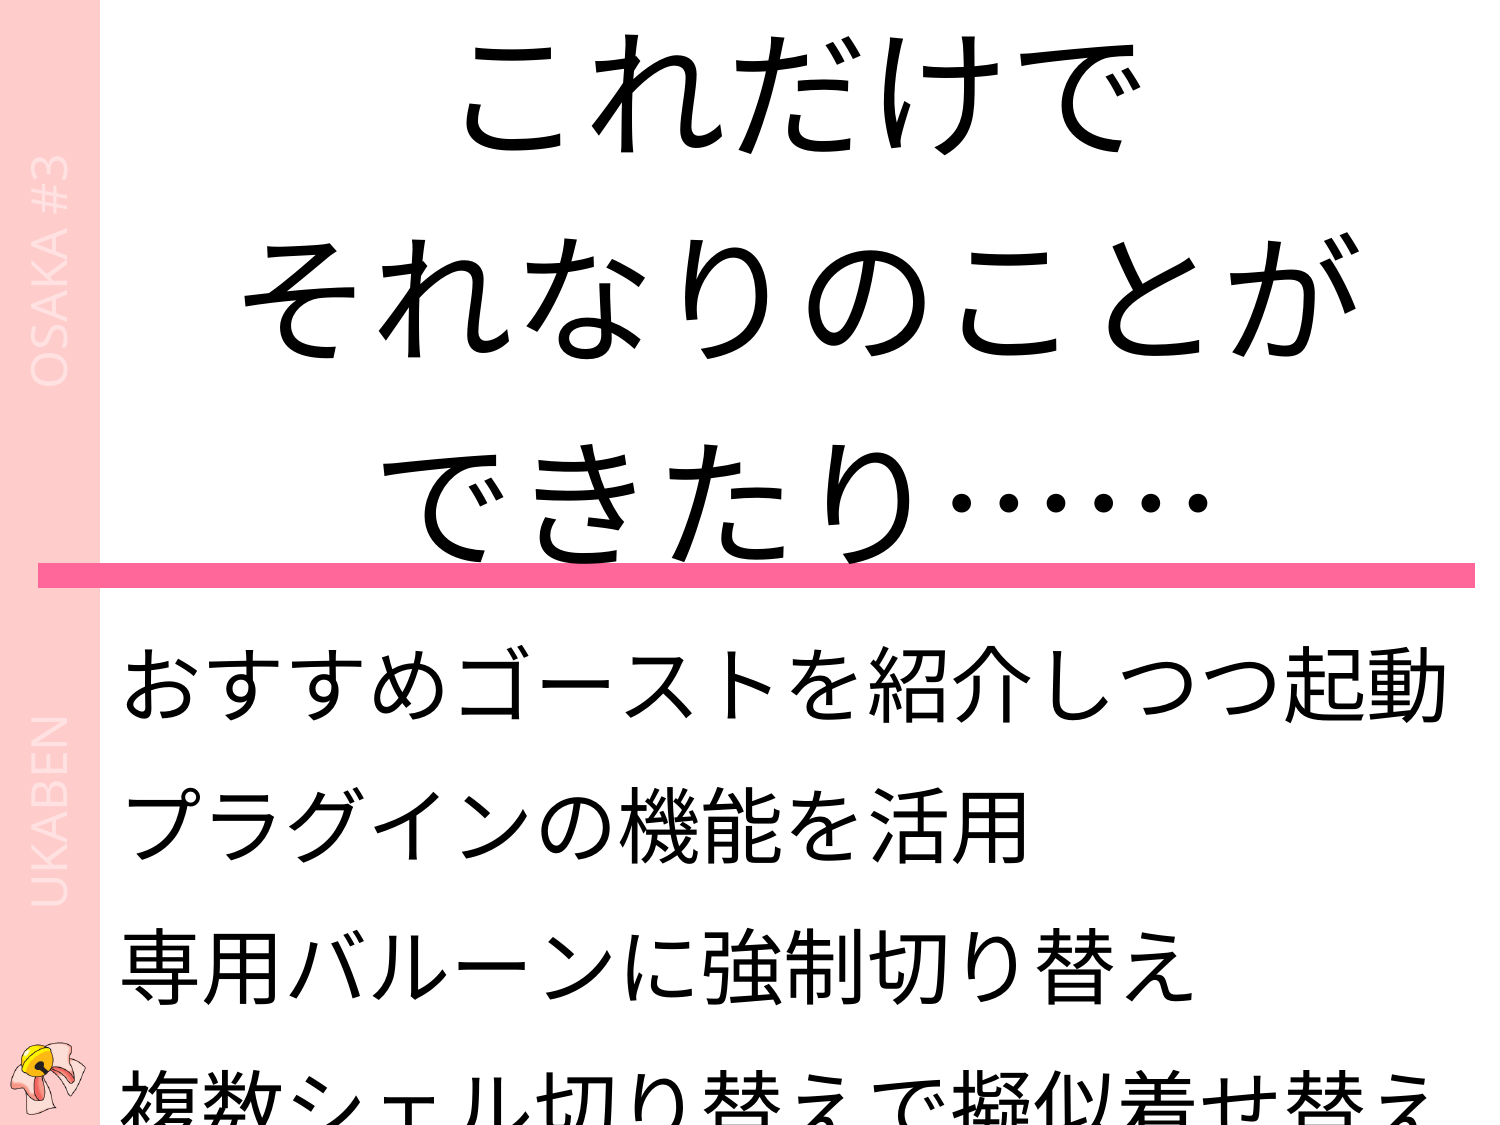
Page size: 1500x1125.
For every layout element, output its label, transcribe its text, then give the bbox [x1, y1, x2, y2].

title これだけで それなりのことが できたり…… [118, 50, 1477, 532]
picture [10, 1042, 86, 1115]
list おすすめゴーストを紹介しつつ起動 プラグインの機能を活用 専用バルーンに強制切り替え 複数シェル切り替えで擬似着せ替え [118, 620, 1477, 1093]
